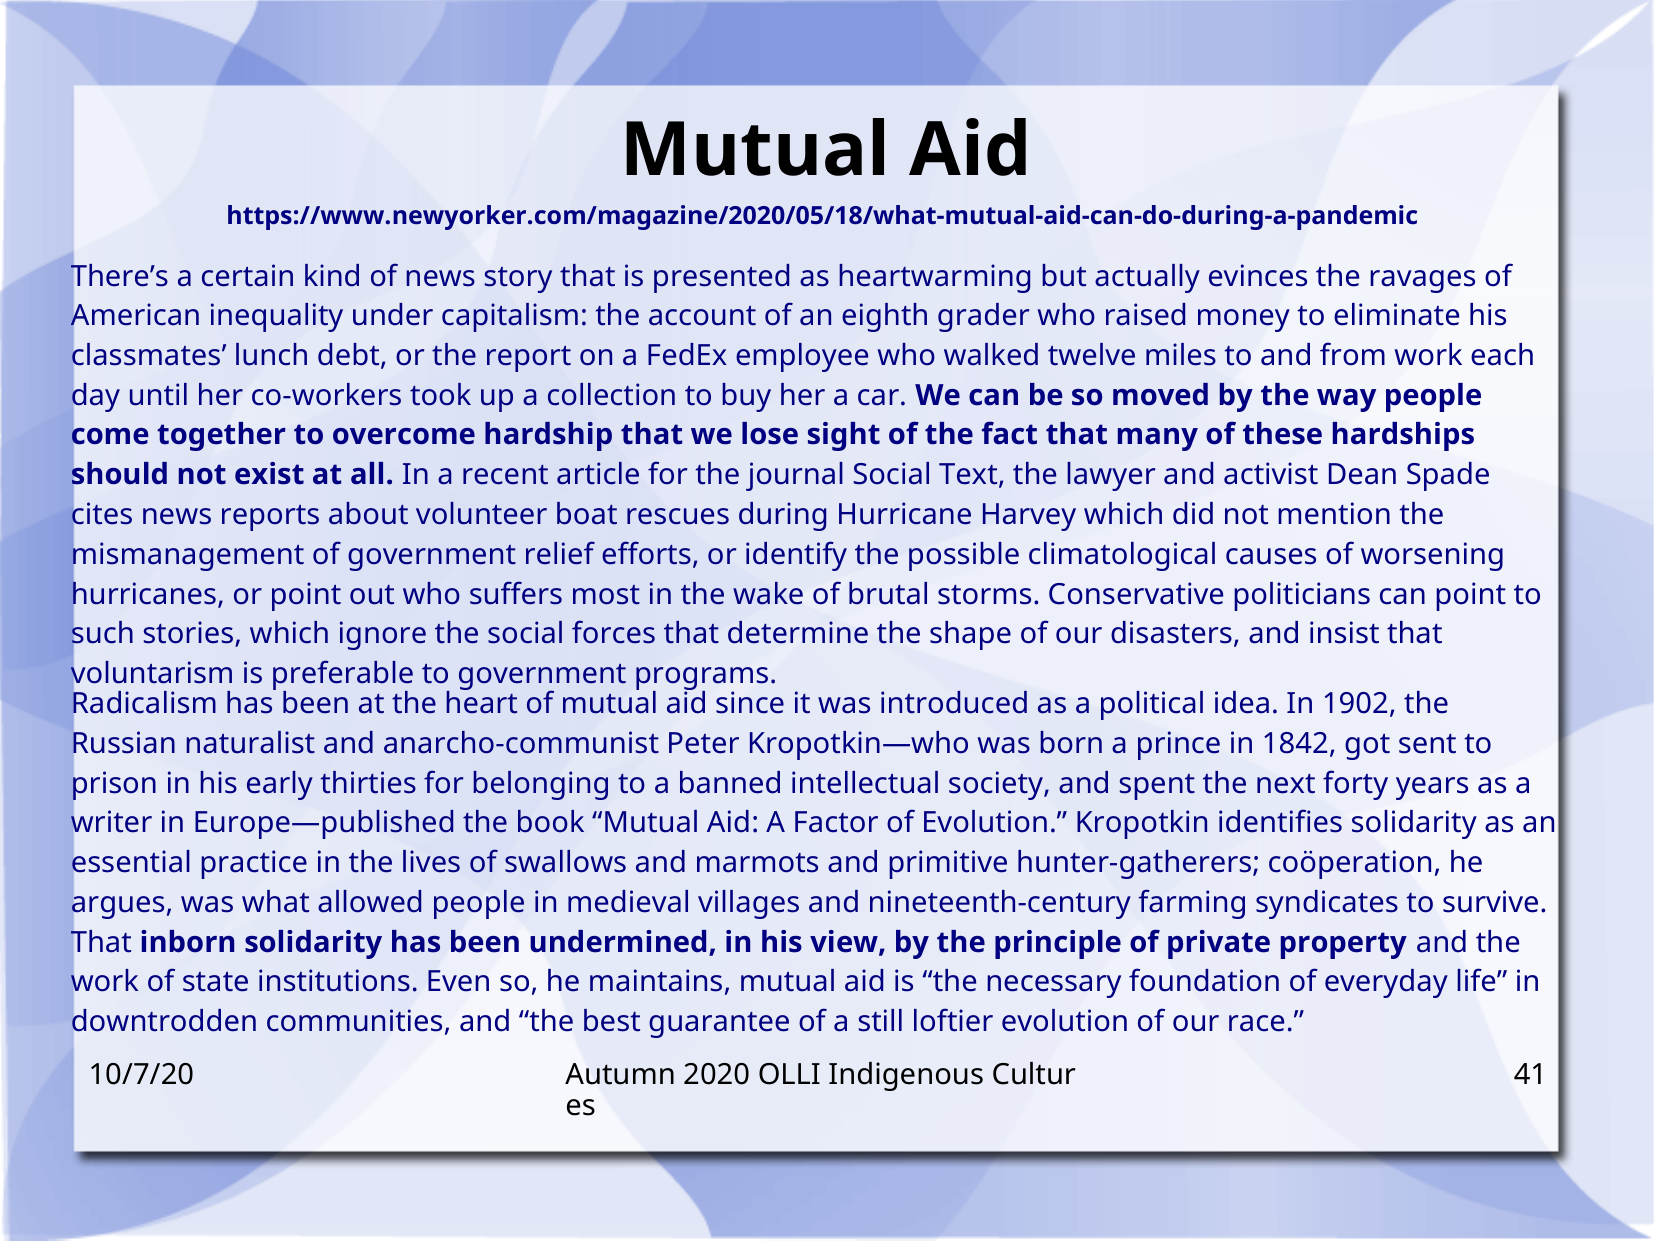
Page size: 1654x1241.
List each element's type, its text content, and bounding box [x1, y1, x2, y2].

list There’s a certain kind of news story that is presented as heartwarming but actually evinces the ravages of American inequality under capitalism: the account of an eighth grader who raised money to eliminate his classmates’ lunch debt, or the report on a FedEx employee who walked twelve miles to and from work each day until her co-workers took up a collection to buy her a car. We can be so moved by the way people come together to overcome hardship that we lose sight of the fact that many of these hardships should not exist at all. In a recent article for the journal Social Text, the lawyer and activist Dean Spade cites news reports about volunteer boat rescues during Hurricane Harvey which did not mention the mismanagement of government relief efforts, or identify the possible climatological causes of worsening hurricanes, or point out who suffers most in the wake of brutal storms. Conservative politicians can point to such stories, which ignore the social forces that determine the shape of our disasters, and insist that voluntarism is preferable to government programs. [70, 254, 1559, 681]
list Radicalism has been at the heart of mutual aid since it was introduced as a political idea. In 1902, the Russian naturalist and anarcho-communist Peter Kropotkin—who was born a prince in 1842, got sent to prison in his early thirties for belonging to a banned intellectual society, and spent the next forty years as a writer in Europe—published the book “Mutual Aid: A Factor of Evolution.” Kropotkin identifies solidarity as an essential practice in the lives of swallows and marmots and primitive hunter-gatherers; coöperation, he argues, was what allowed people in medieval villages and nineteenth-century farming syndicates to survive. That inborn solidarity has been undermined, in his view, by the principle of private property and the work of state institutions. Even so, he maintains, mutual aid is “the necessary foundation of everyday life” in downtrodden communities, and “the best guarantee of a still loftier evolution of our race.” [70, 682, 1559, 1073]
title Mutual Aid https://www.newyorker.com/magazine/2020/05/18/what-mutual-aid-can-do-during-a-pandemic [82, 25, 1571, 233]
picture [0, 0, 1654, 1241]
